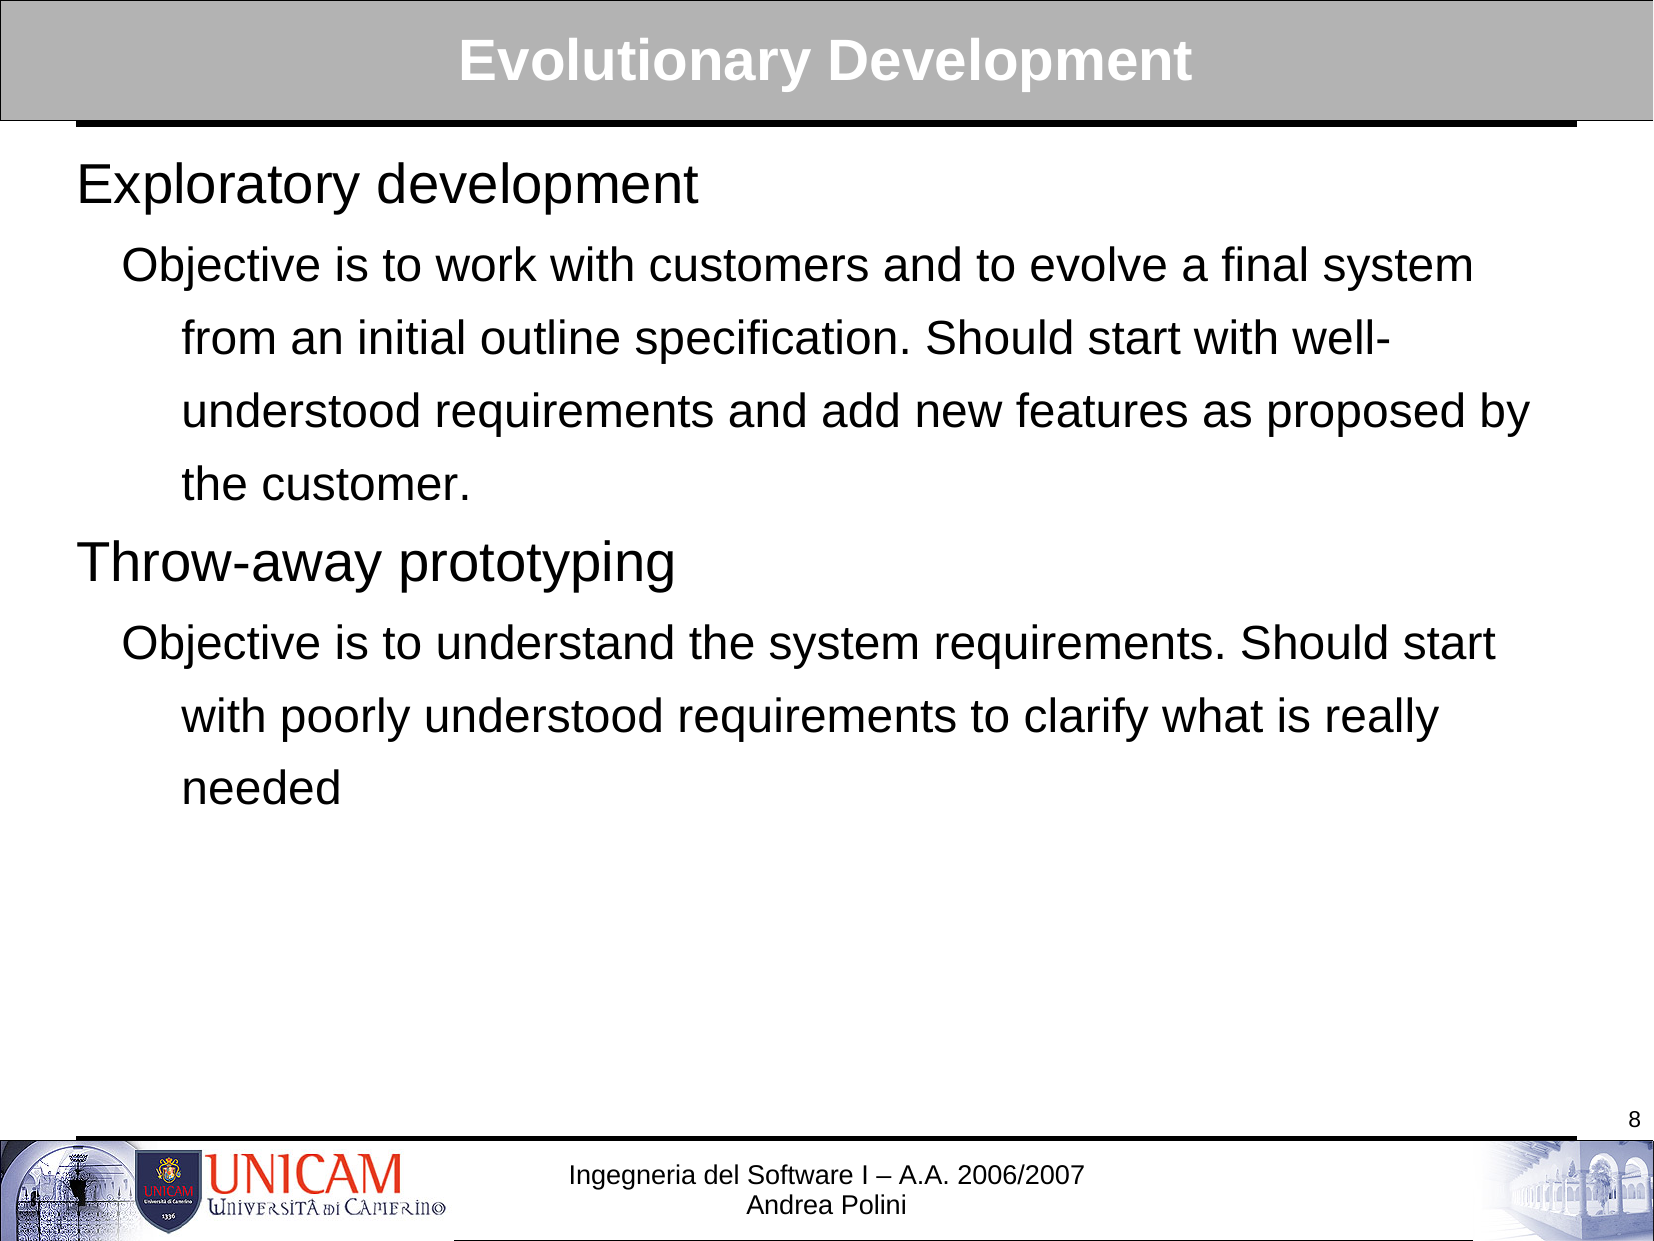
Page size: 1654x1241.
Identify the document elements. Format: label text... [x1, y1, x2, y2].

title Evolutionary Development [0, 0, 1653, 121]
picture [1473, 1141, 1654, 1241]
picture [0, 1141, 454, 1241]
list Exploratory development Objective is to work with customers and to evolve a final system from an initial outline specification. Should start with well-understood requirements and add new features as proposed by the customer. Throw-away prototyping Objective is to understand the system requirements. Should start with poorly understood requirements to clarify what is really needed [76, 152, 1577, 999]
